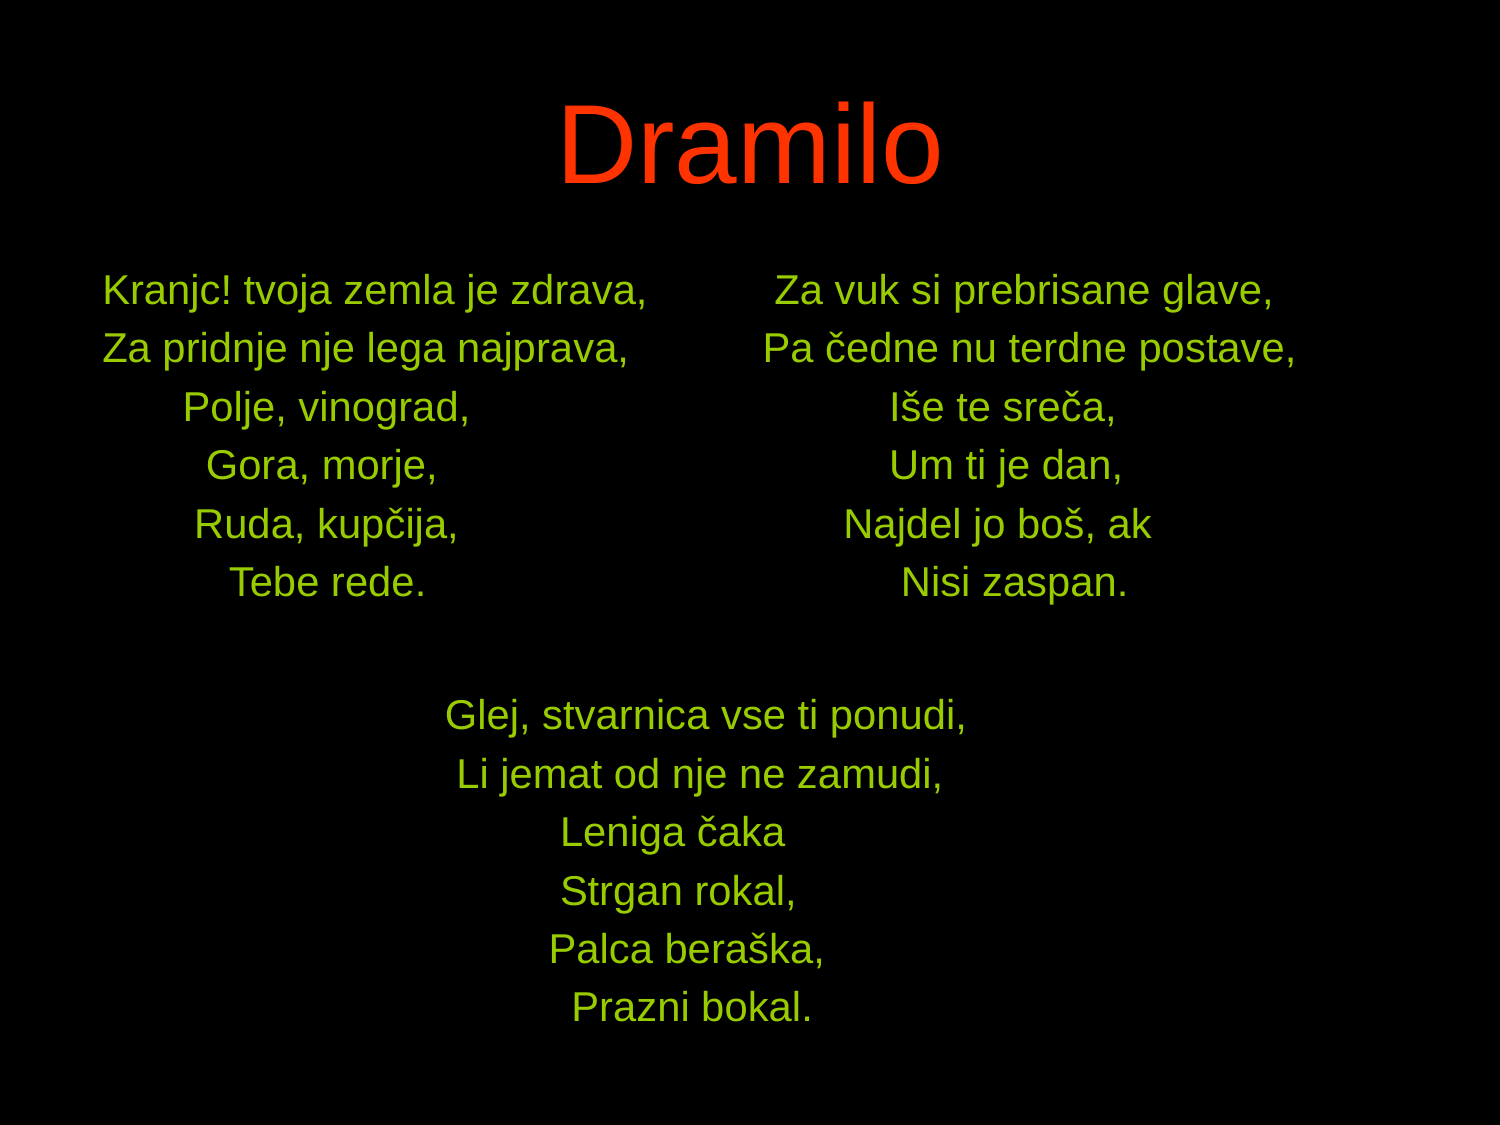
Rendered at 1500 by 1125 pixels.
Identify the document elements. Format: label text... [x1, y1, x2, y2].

title Dramilo [75, 45, 1425, 233]
list Kranjc! tvoja zemla je zdrava, Za pridnje nje lega najprava, Polje, vinograd, Gora, morje, Ruda, kupčija, Tebe rede. [41, 255, 667, 614]
list Za vuk si prebrisane glave, Pa čedne nu terdne postave, Iše te sreča, Um ti je dan, Najdel jo boš, ak Nisi zaspan. [667, 255, 1437, 615]
list Glej, stvarnica vse ti ponudi, Li jemat od nje ne zamudi, Leniga čaka Strgan rokal, Palca beraška, Prazni bokal. [383, 680, 1047, 1041]
